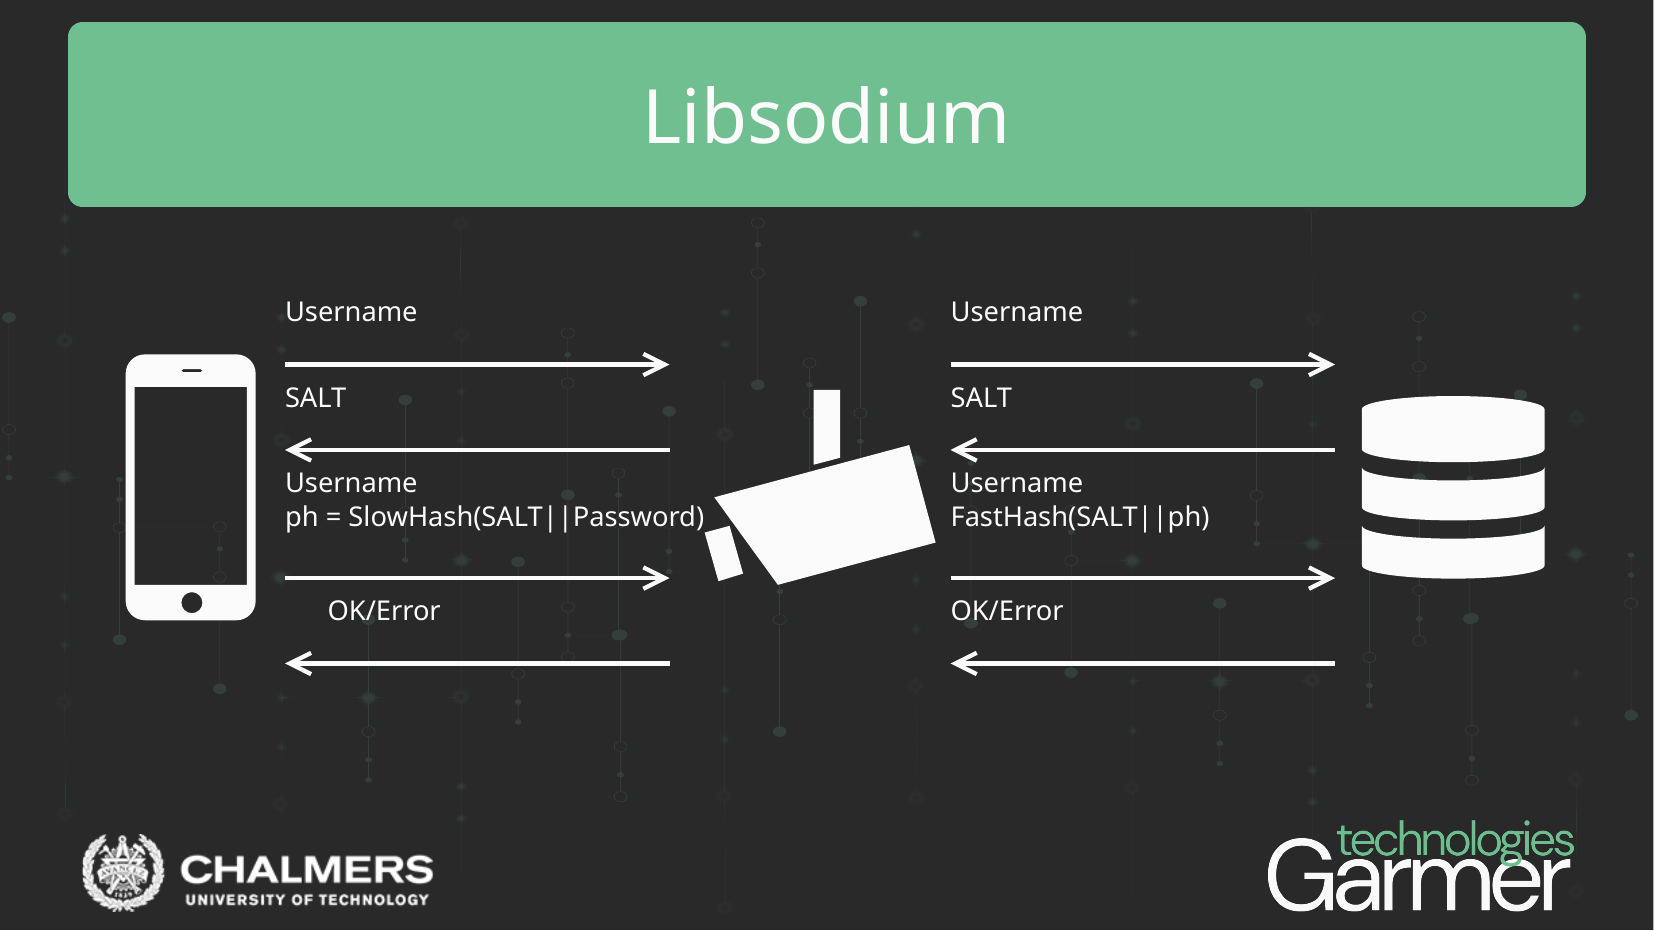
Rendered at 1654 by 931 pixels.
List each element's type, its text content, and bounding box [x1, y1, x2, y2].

title Libsodium [82, 37, 1571, 193]
picture [1246, 807, 1607, 912]
picture [82, 834, 443, 912]
picture [82, 295, 1571, 680]
